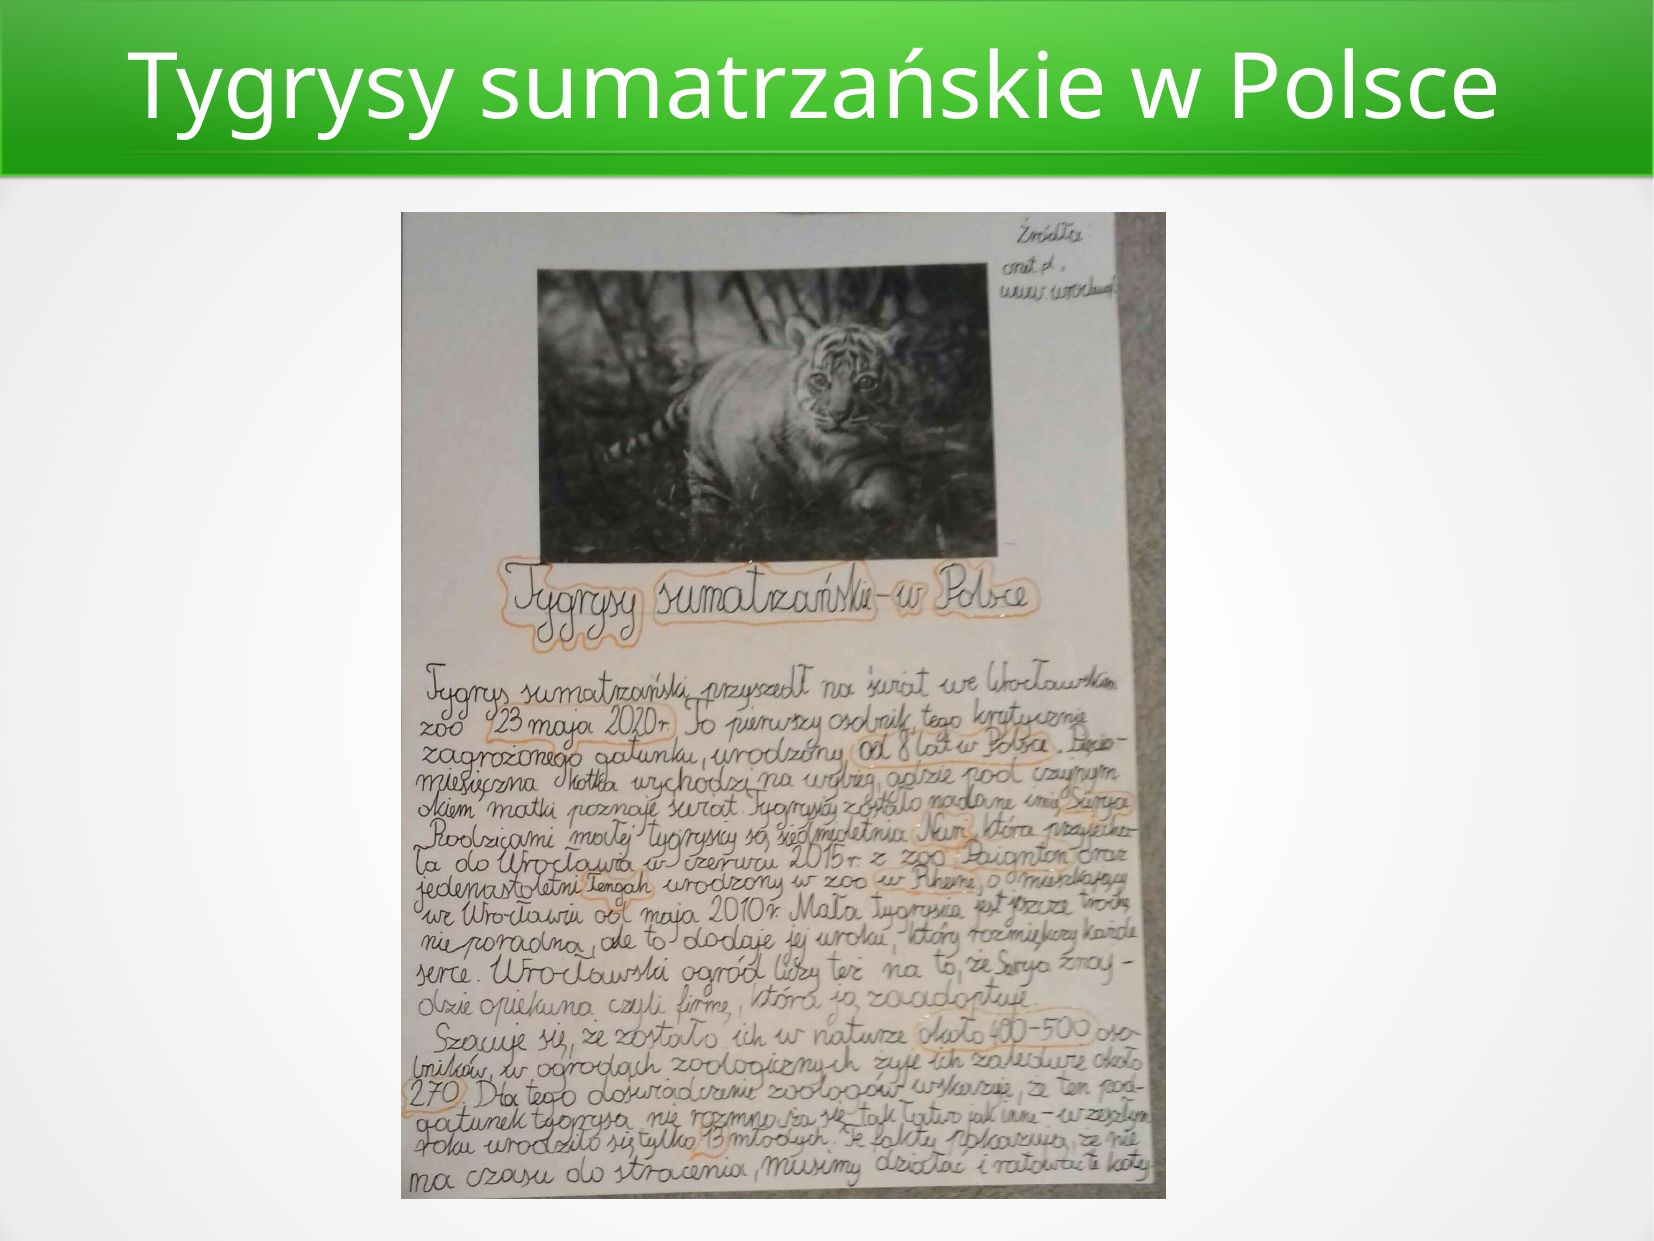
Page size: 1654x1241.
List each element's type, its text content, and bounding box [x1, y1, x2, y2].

title Tygrysy sumatrzańskie w Polsce [82, 11, 1571, 154]
picture [0, 0, 1654, 1241]
